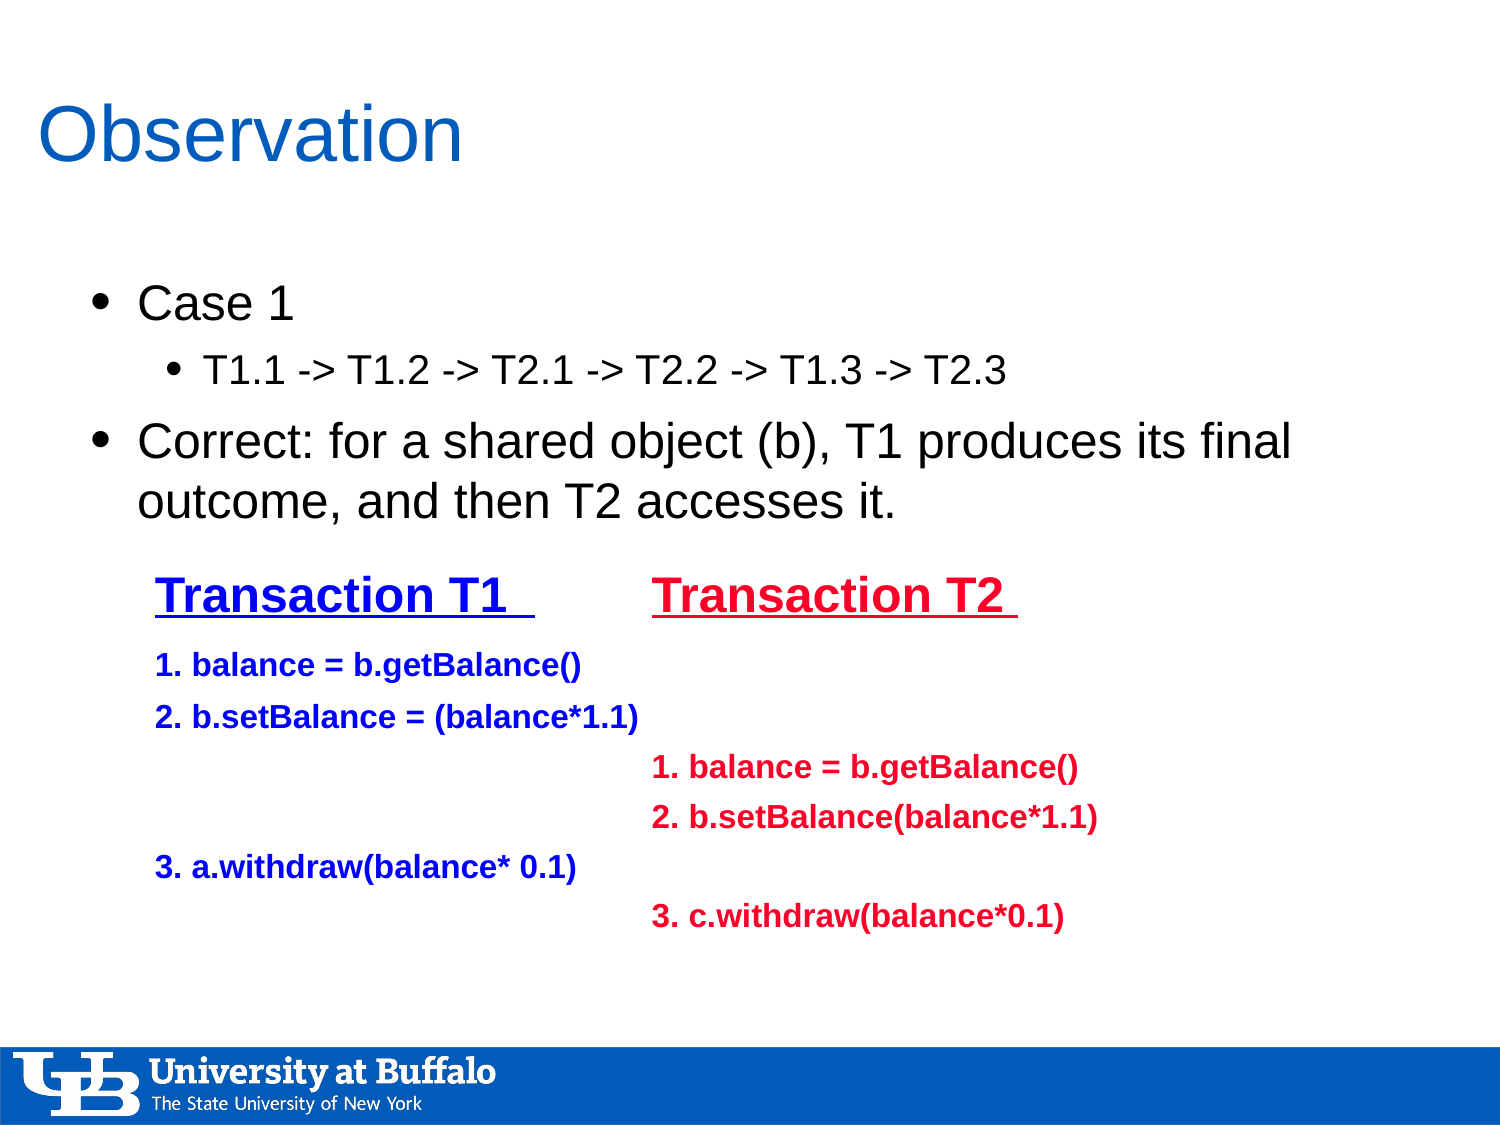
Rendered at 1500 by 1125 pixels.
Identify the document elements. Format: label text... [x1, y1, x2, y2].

picture [13, 1052, 496, 1116]
title Observation [37, 40, 1388, 228]
list Case 1 T1.1 -> T1.2 -> T2.1 -> T2.2 -> T1.3 -> T2.3 Correct: for a shared object (b), T1 produces its final outcome, and then T2 accesses it. [75, 263, 1425, 916]
text_box Transaction T1 Transaction T2 1. balance = b.getBalance() 2. b.setBalance = (balance*1.1) 1. balance = b.getBalance() 2. b.setBalance(balance*1.1) 3. a.withdraw(balance* 0.1) 3. c.withdraw(balance*0.1) [139, 554, 1400, 1068]
